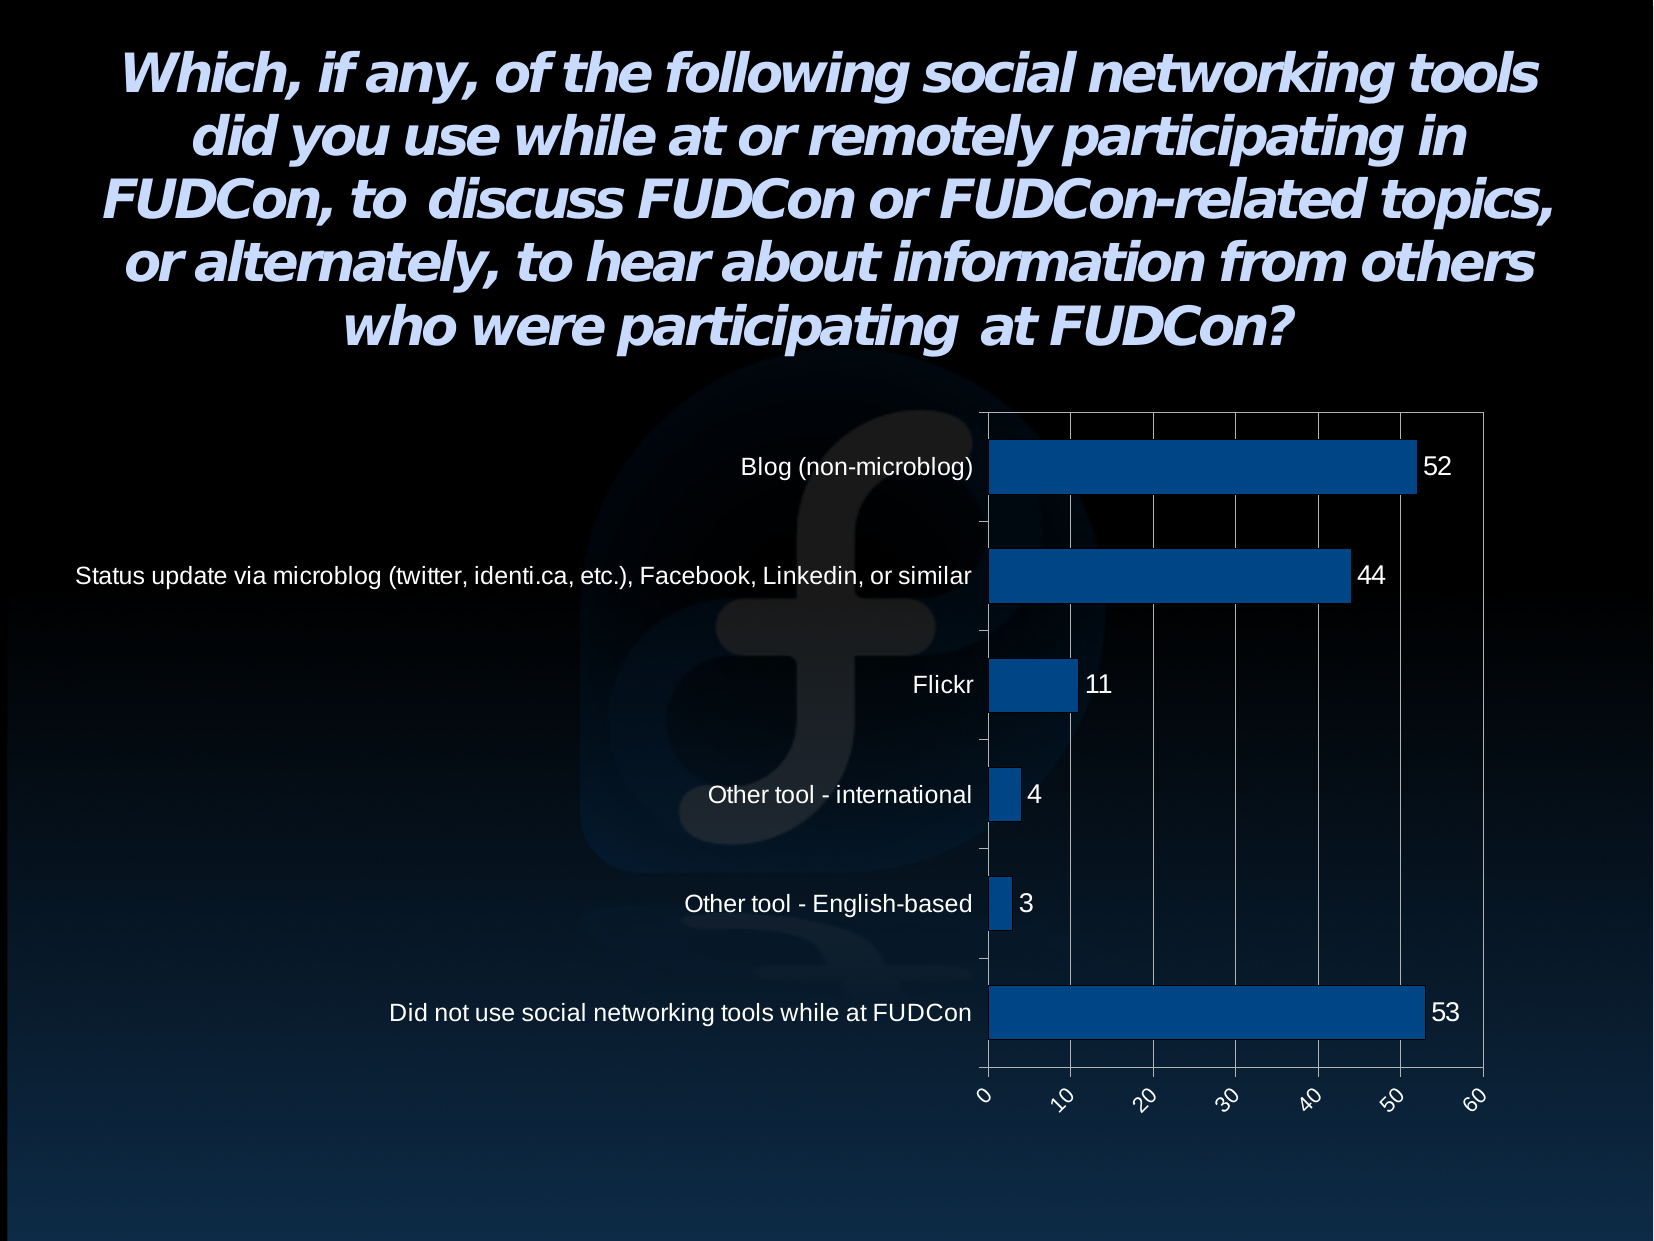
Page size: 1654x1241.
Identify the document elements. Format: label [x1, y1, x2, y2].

chart [988, 439, 1418, 495]
chart [988, 548, 1352, 582]
picture [7, 6, 1654, 1241]
